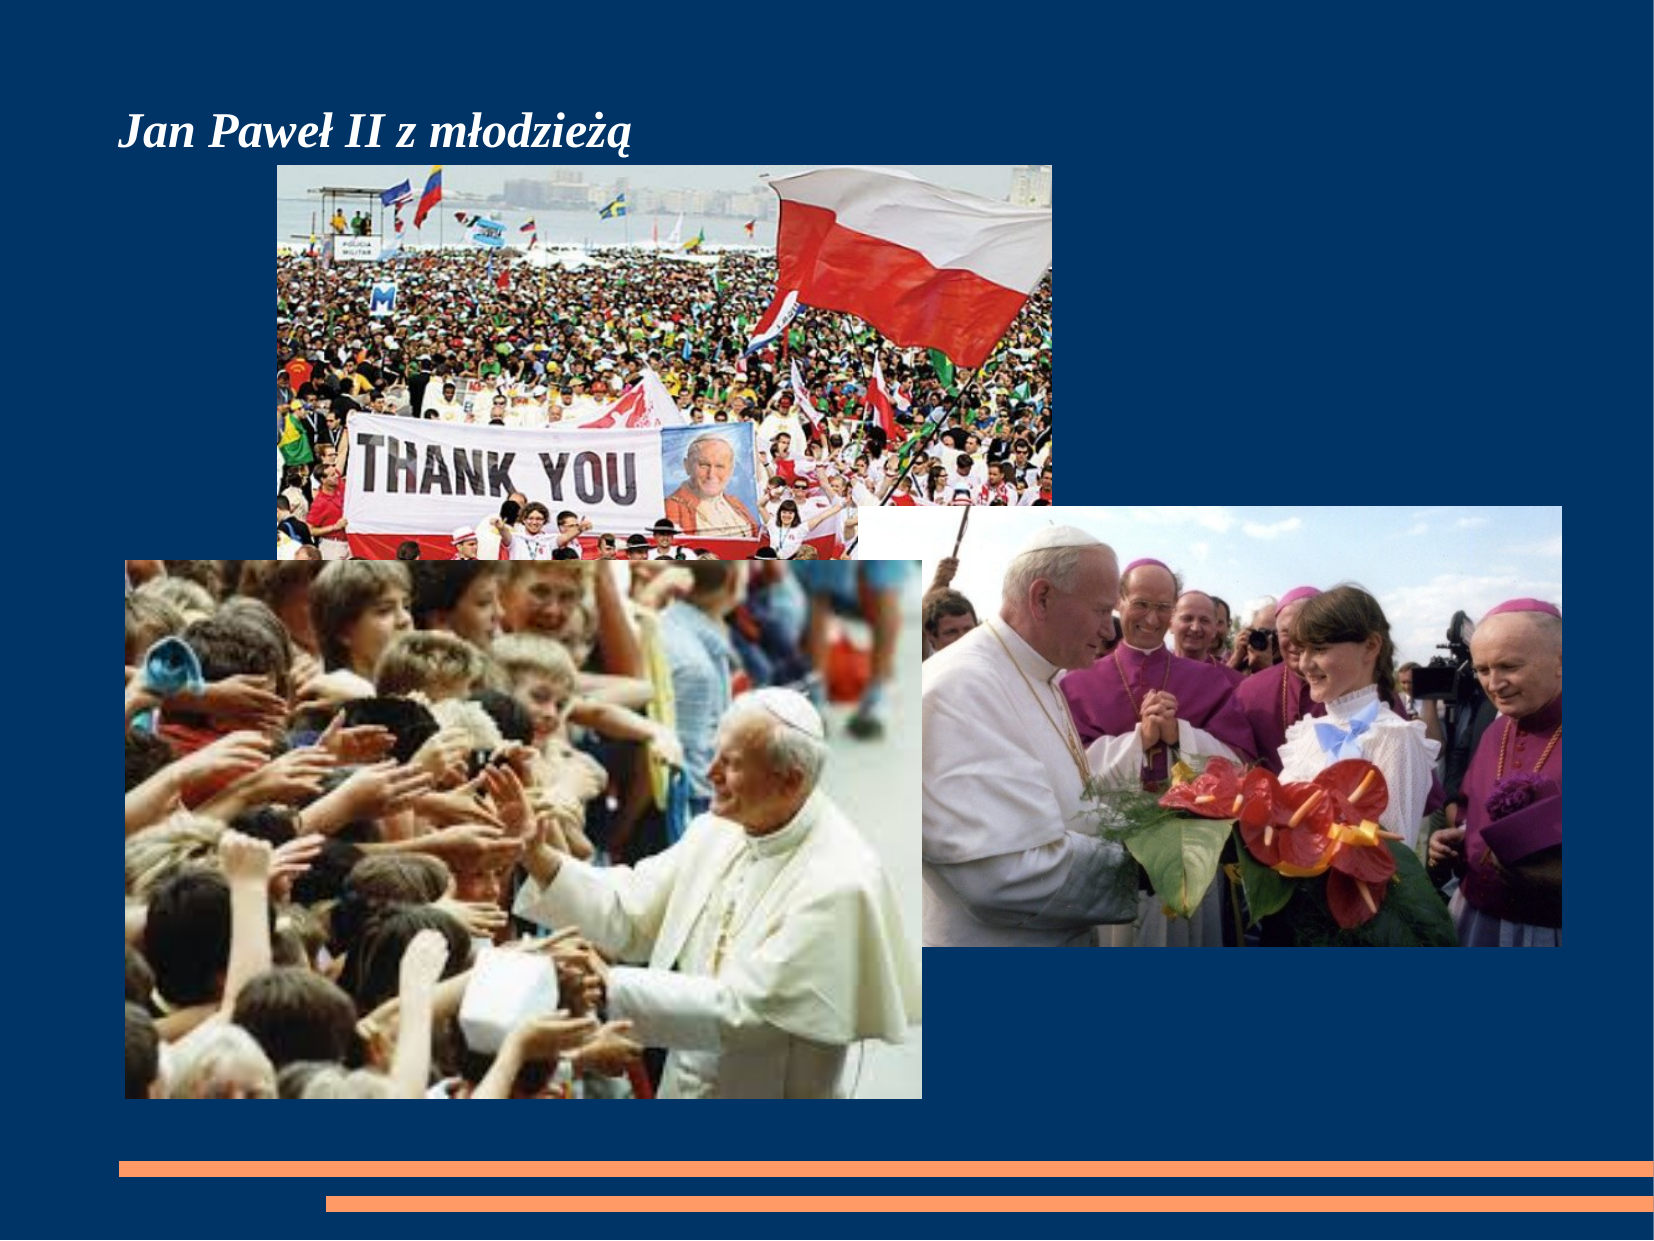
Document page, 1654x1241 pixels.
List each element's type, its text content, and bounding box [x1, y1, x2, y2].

title Jan Paweł II z młodzieżą [118, 23, 1531, 231]
picture [125, 231, 1562, 1099]
